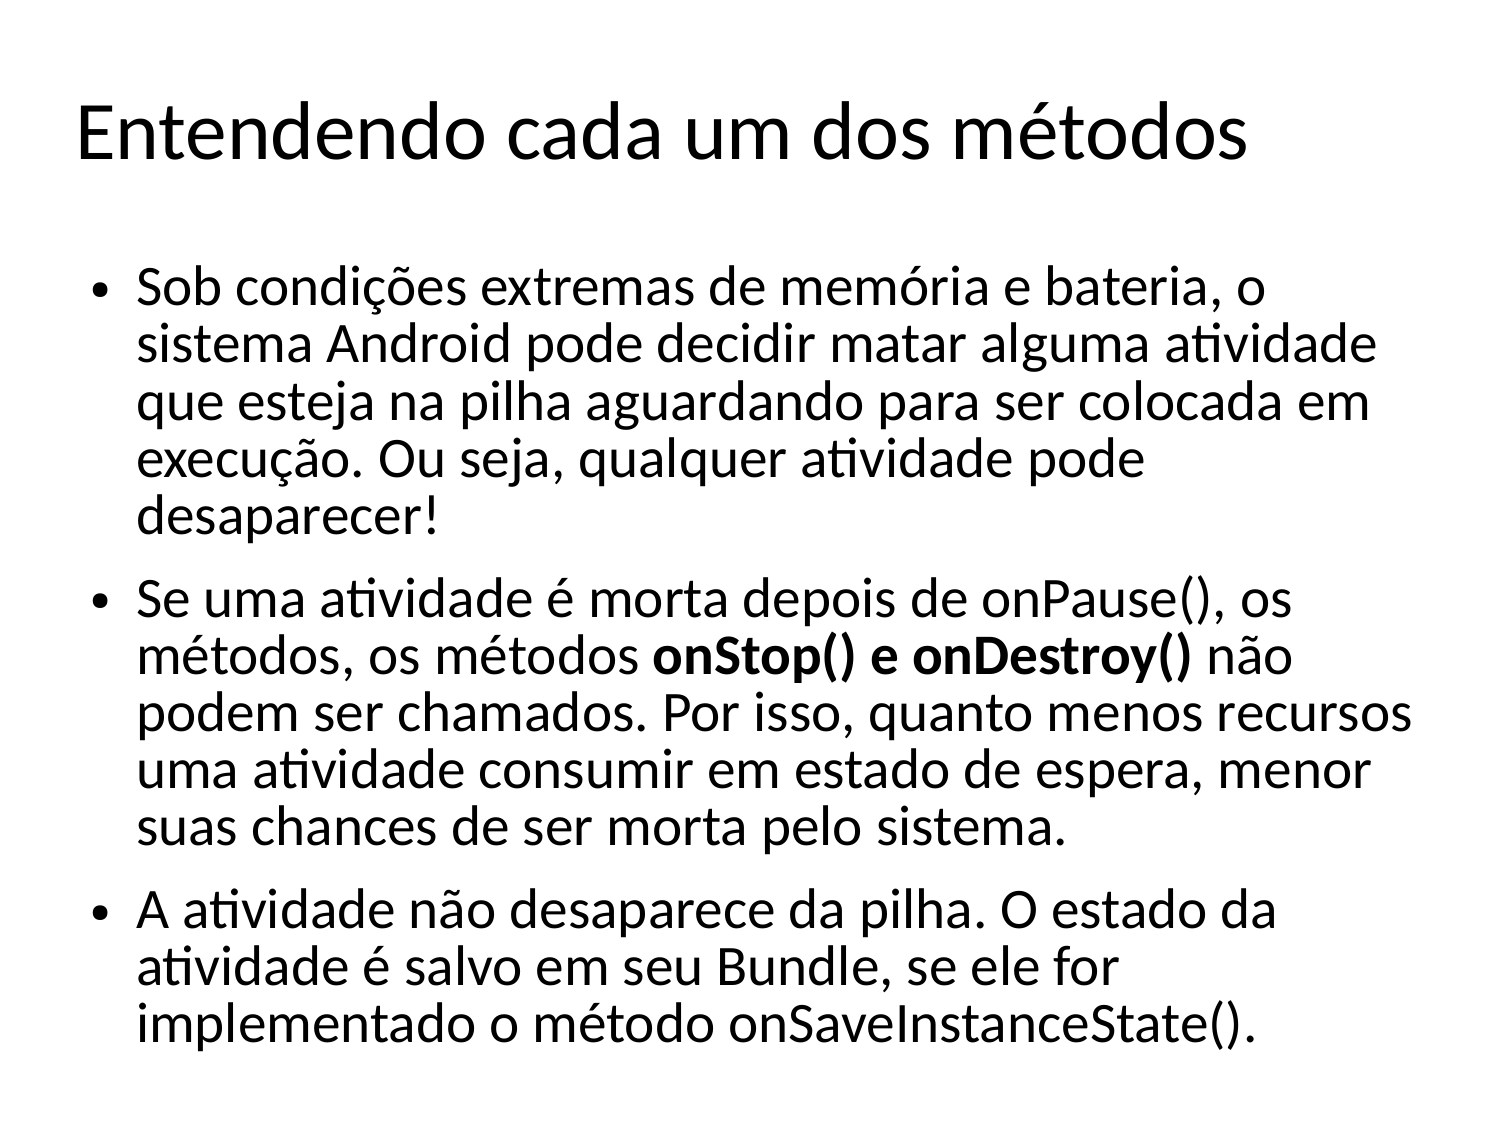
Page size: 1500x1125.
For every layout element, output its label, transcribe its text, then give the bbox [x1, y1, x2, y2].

title Entendendo cada um dos métodos [75, 45, 1425, 233]
list Sob condições extremas de memória e bateria, o sistema Android pode decidir matar alguma atividade que esteja na pilha aguardando para ser colocada em execução. Ou seja, qualquer atividade pode desaparecer! Se uma atividade é morta depois de onPause(), os métodos, os métodos onStop() e onDestroy() não podem ser chamados. Por isso, quanto menos recursos uma atividade consumir em estado de espera, menor suas chances de ser morta pelo sistema. A atividade não desaparece da pilha. O estado da atividade é salvo em seu Bundle, se ele for implementado o método onSaveInstanceState(). [75, 262, 1425, 1125]
